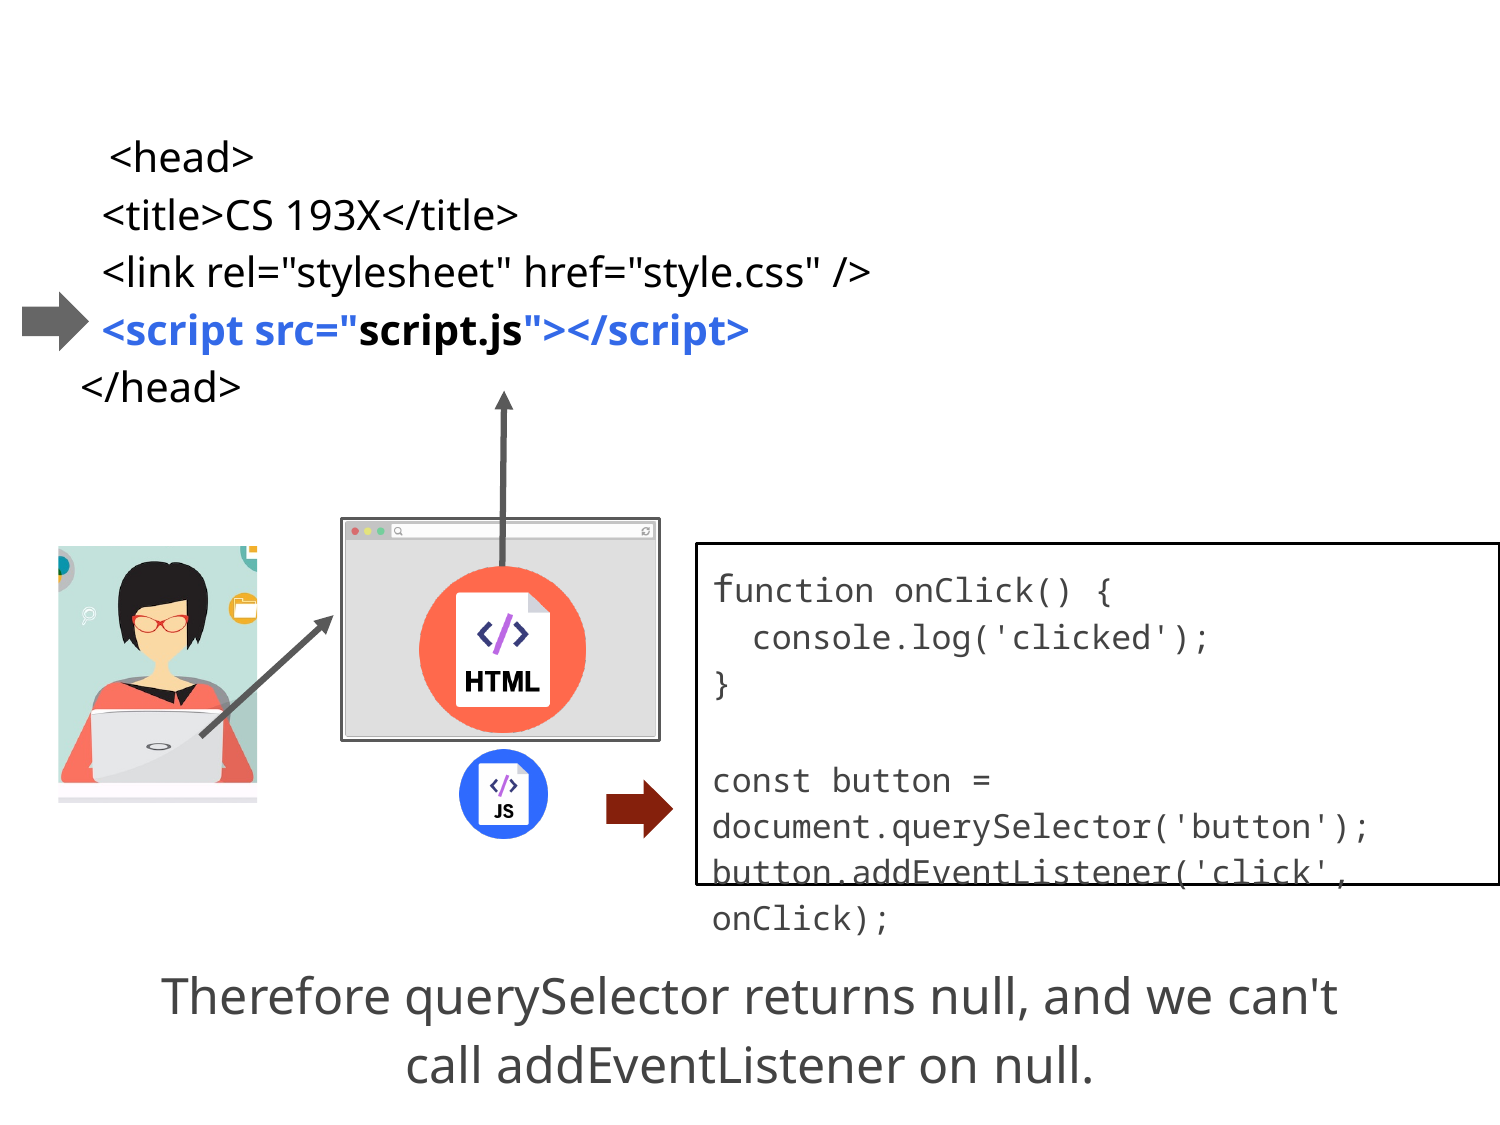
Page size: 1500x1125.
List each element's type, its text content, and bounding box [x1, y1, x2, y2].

text_box [606, 779, 674, 839]
text_box <head> <title>CS 193X</title> <link rel="stylesheet" href="style.css" /> <script src="script.js"></script> </head> [43, 108, 1146, 450]
picture [343, 519, 658, 739]
text_box function onClick() { console.log('clicked'); } const button = document.querySelector('button'); button.addEventListener('click', onClick); [696, 543, 1500, 885]
list Therefore querySelector returns null, and we can't call addEventListener on null. [128, 940, 1372, 1092]
text_box [22, 291, 89, 352]
picture [459, 749, 548, 839]
picture [58, 546, 258, 803]
